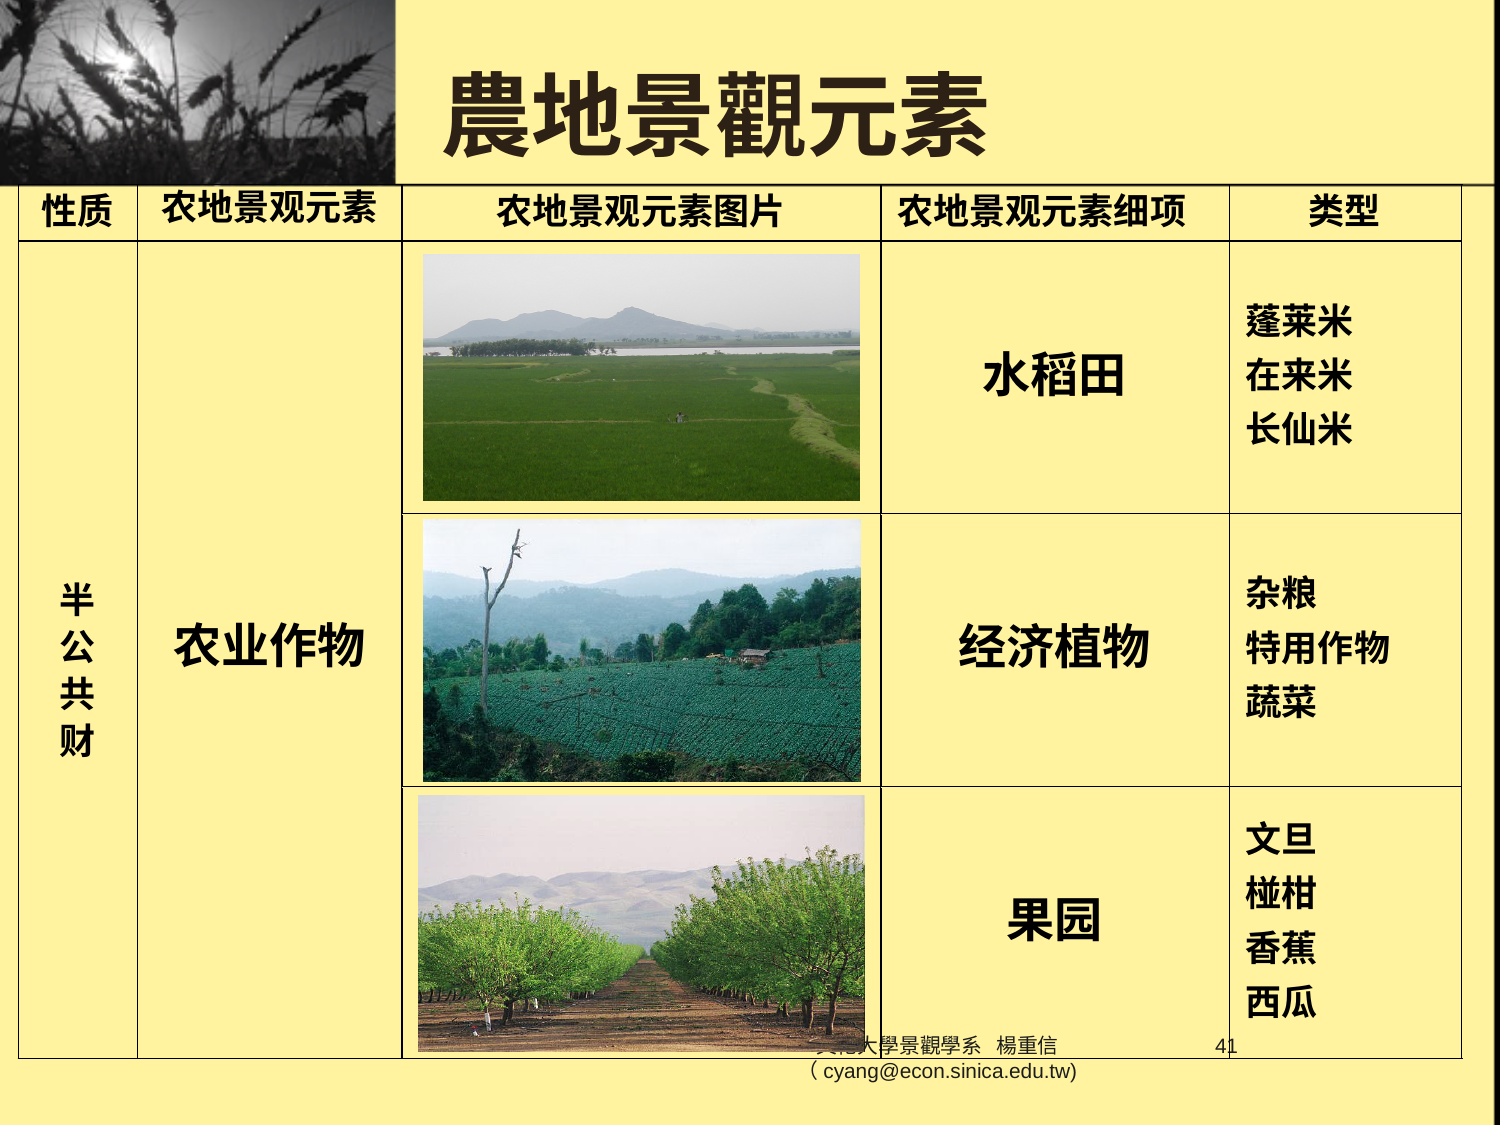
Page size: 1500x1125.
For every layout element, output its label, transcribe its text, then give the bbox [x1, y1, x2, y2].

title 農地景觀元素 [425, 14, 1413, 184]
chart [0, 184, 1480, 1125]
